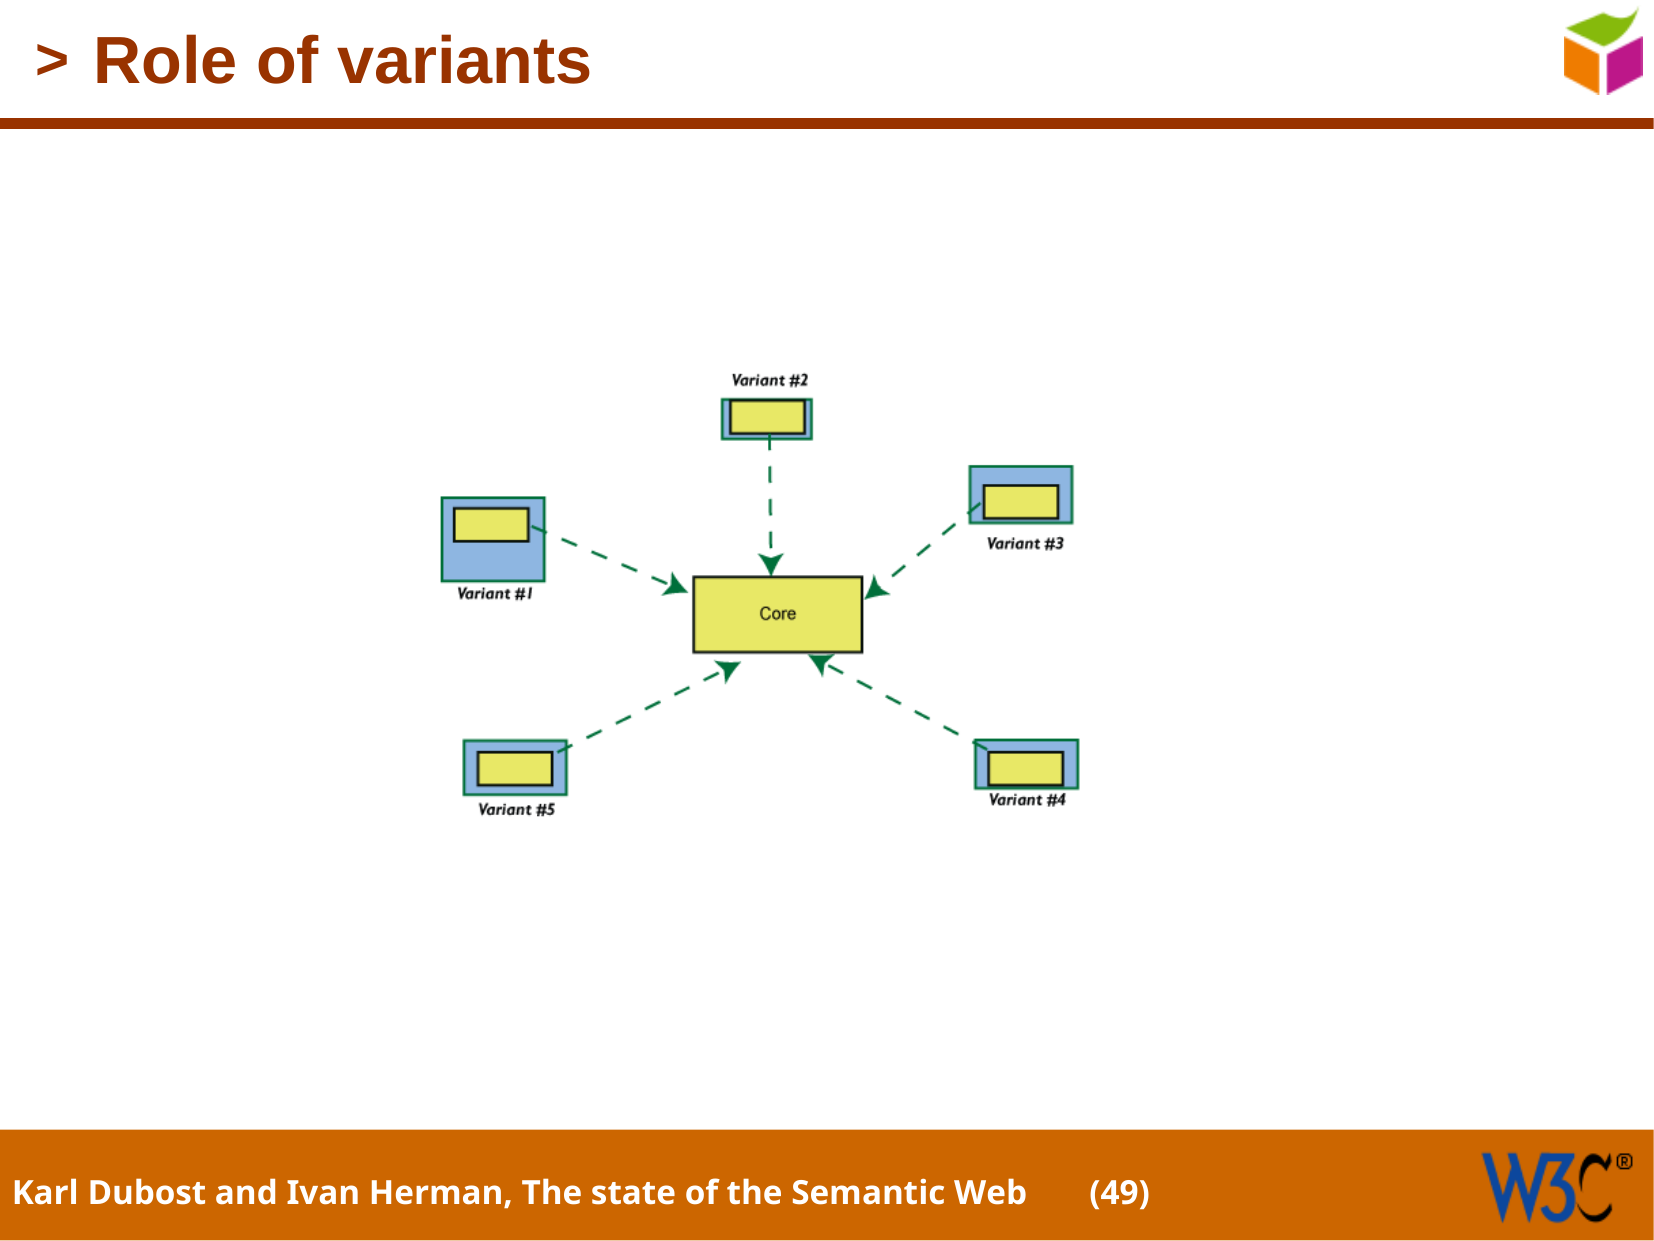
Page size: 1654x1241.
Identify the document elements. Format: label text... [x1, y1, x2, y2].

picture [1477, 1149, 1639, 1228]
title Role of variants [93, 0, 1493, 119]
picture [1564, 5, 1643, 95]
picture [63, 155, 1626, 1094]
